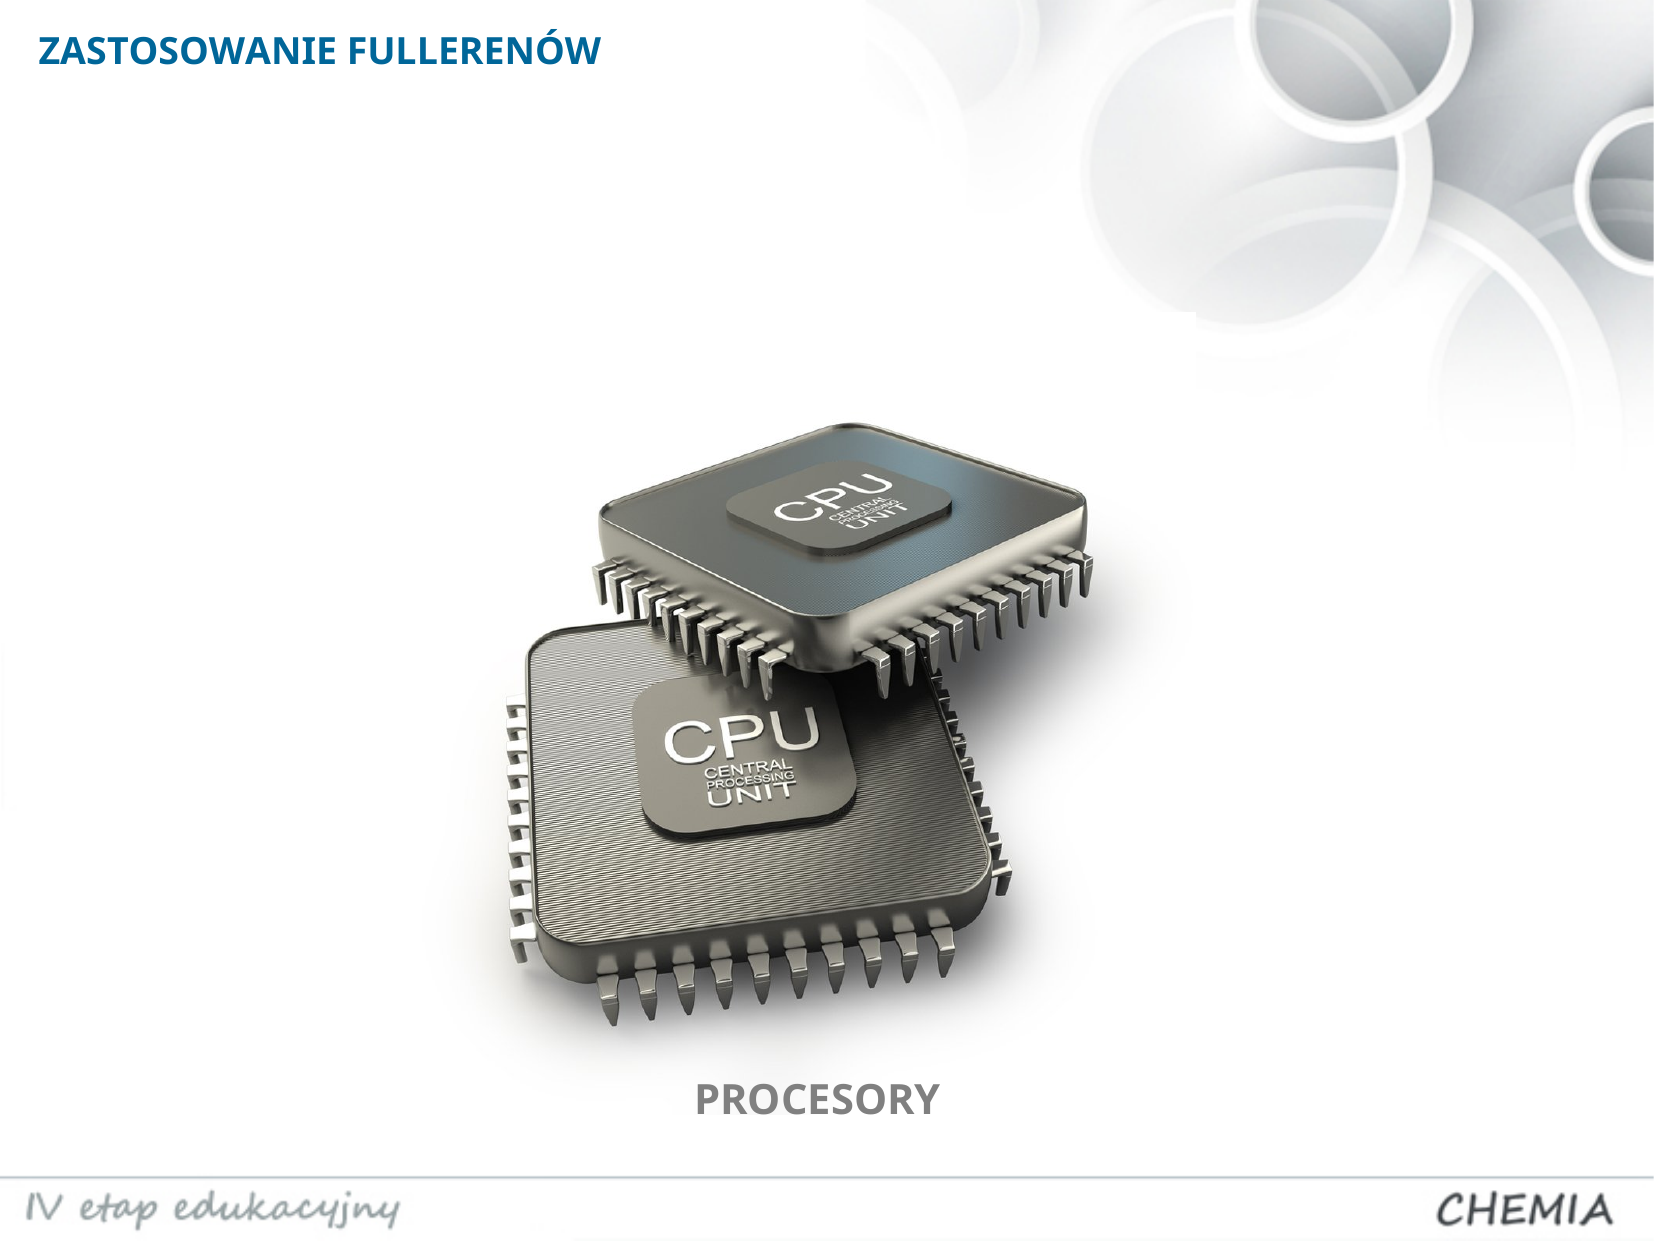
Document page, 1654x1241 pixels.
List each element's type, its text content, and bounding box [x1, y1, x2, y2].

picture [0, 0, 1654, 1241]
text_box PROCESORY [212, 1020, 1424, 1128]
text_box ZASTOSOWANIE FULLERENÓW [23, 23, 1276, 81]
